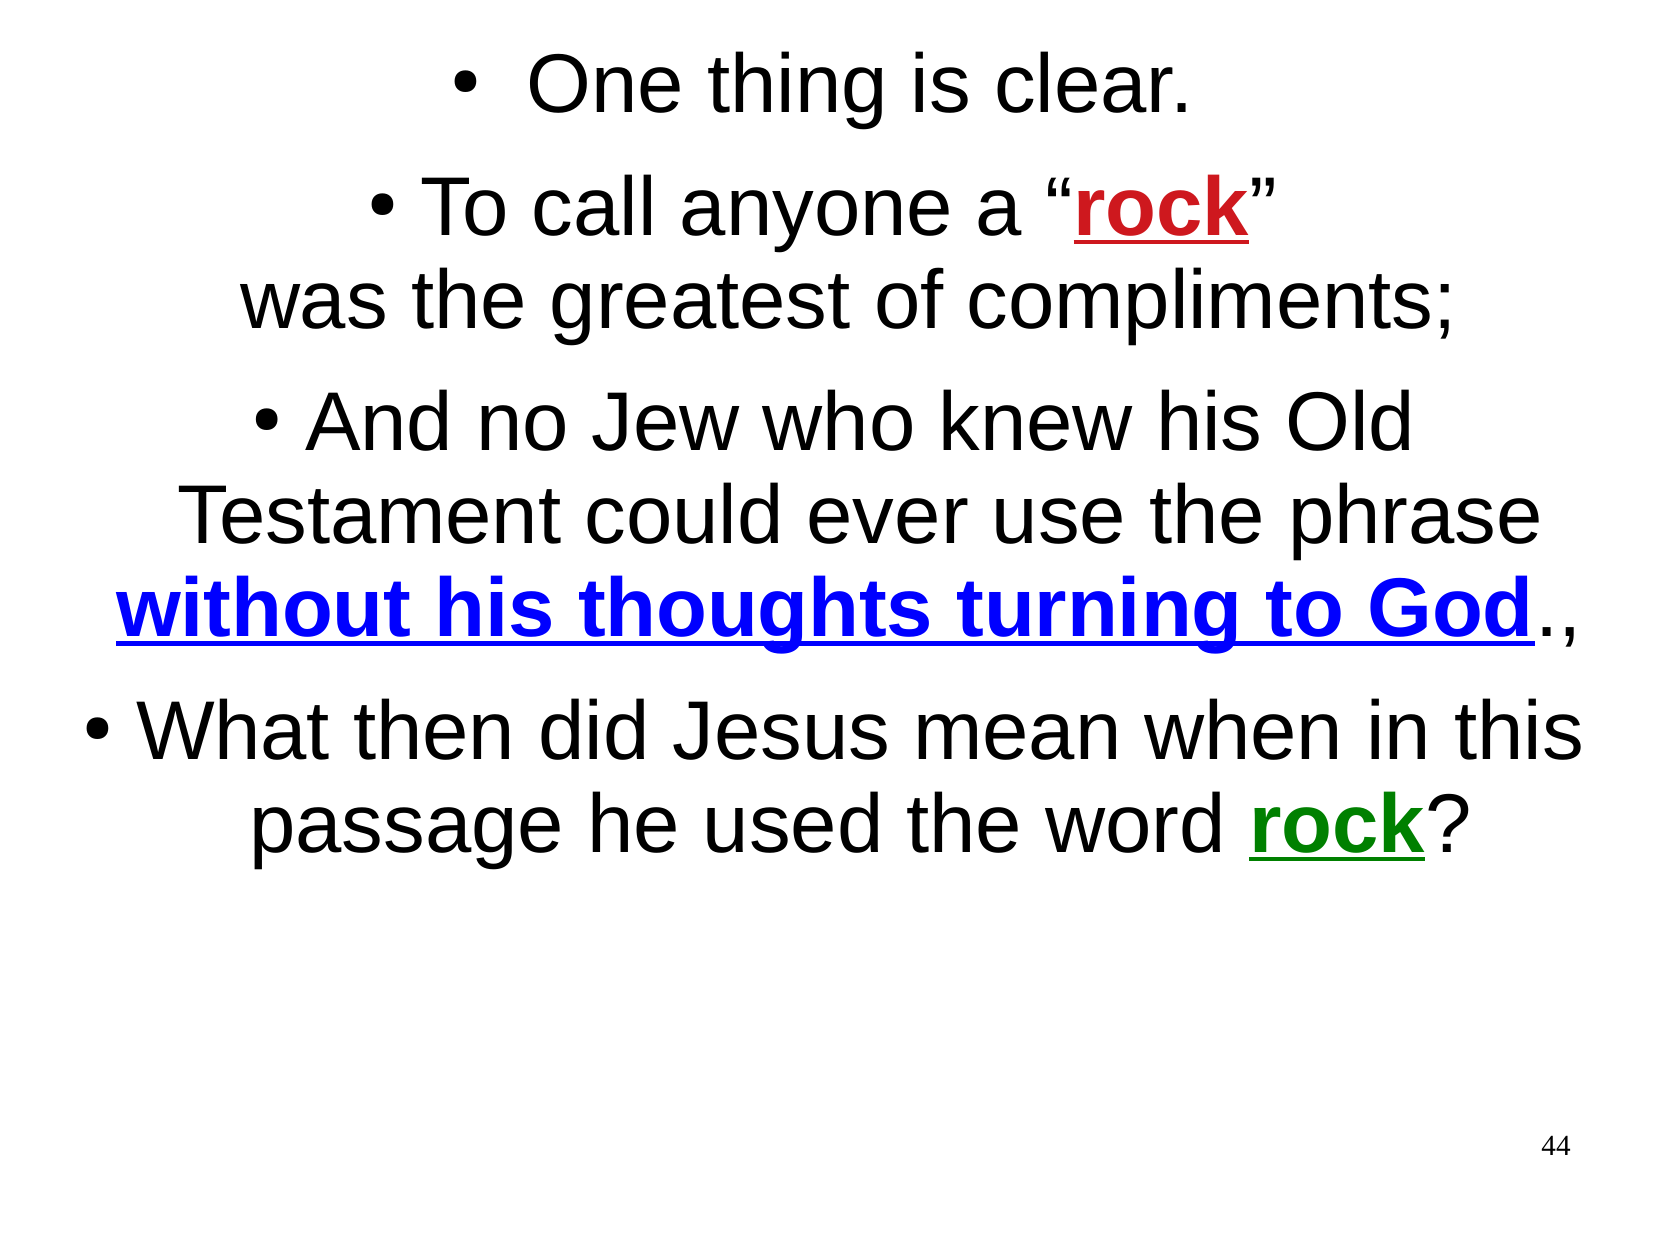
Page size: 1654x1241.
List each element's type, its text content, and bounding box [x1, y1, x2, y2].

list One thing is clear. To call anyone a “rock” was the greatest of compliments; And no Jew who knew his Old Testament could ever use the phrase without his thoughts turning to God., What then did Jesus mean when in this passage he used the word rock? [37, 37, 1613, 1238]
